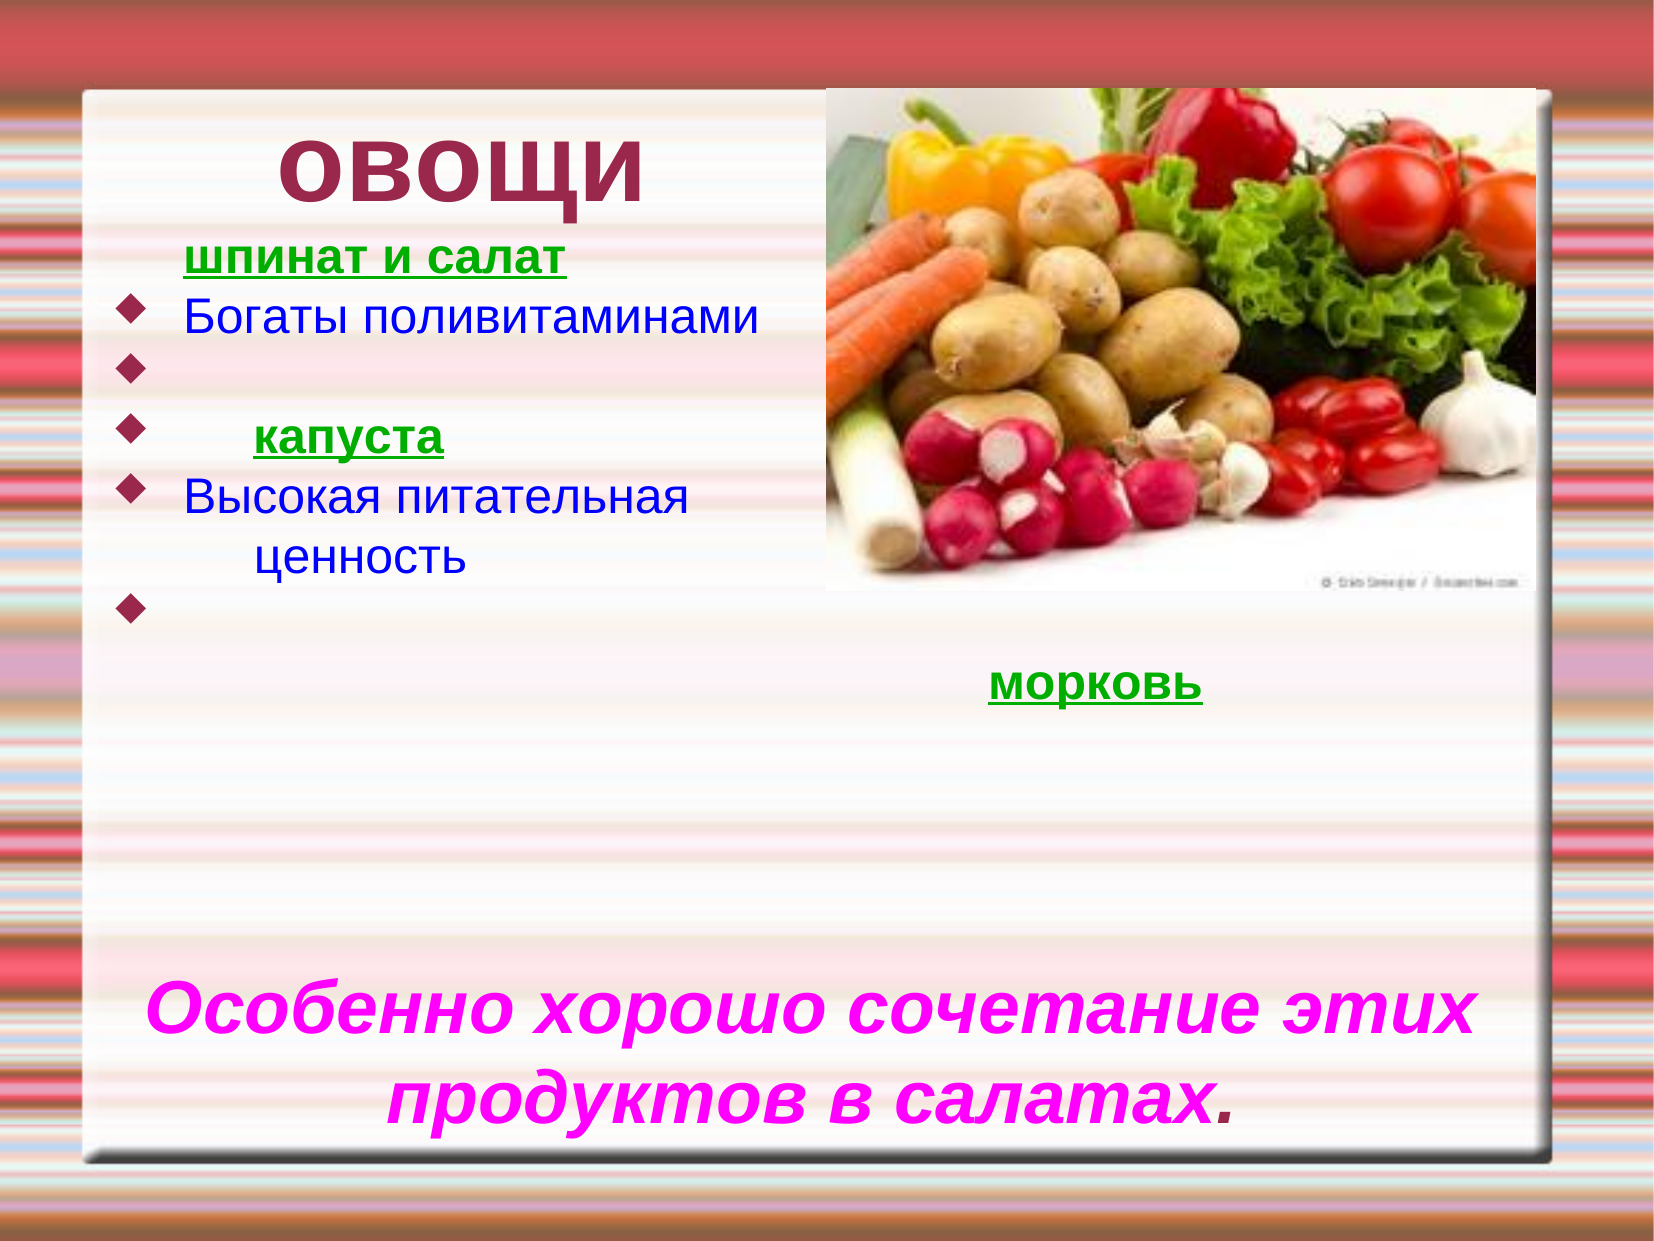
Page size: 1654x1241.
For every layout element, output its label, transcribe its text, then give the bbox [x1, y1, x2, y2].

list овощи шпинат и салат Богаты поливитаминами капуста Высокая питательная ценность [88, 88, 857, 835]
list морковь [767, 649, 1536, 857]
picture [826, 88, 1536, 591]
title Особенно хорошо сочетание этих продуктов в салатах. [59, 915, 1565, 1182]
